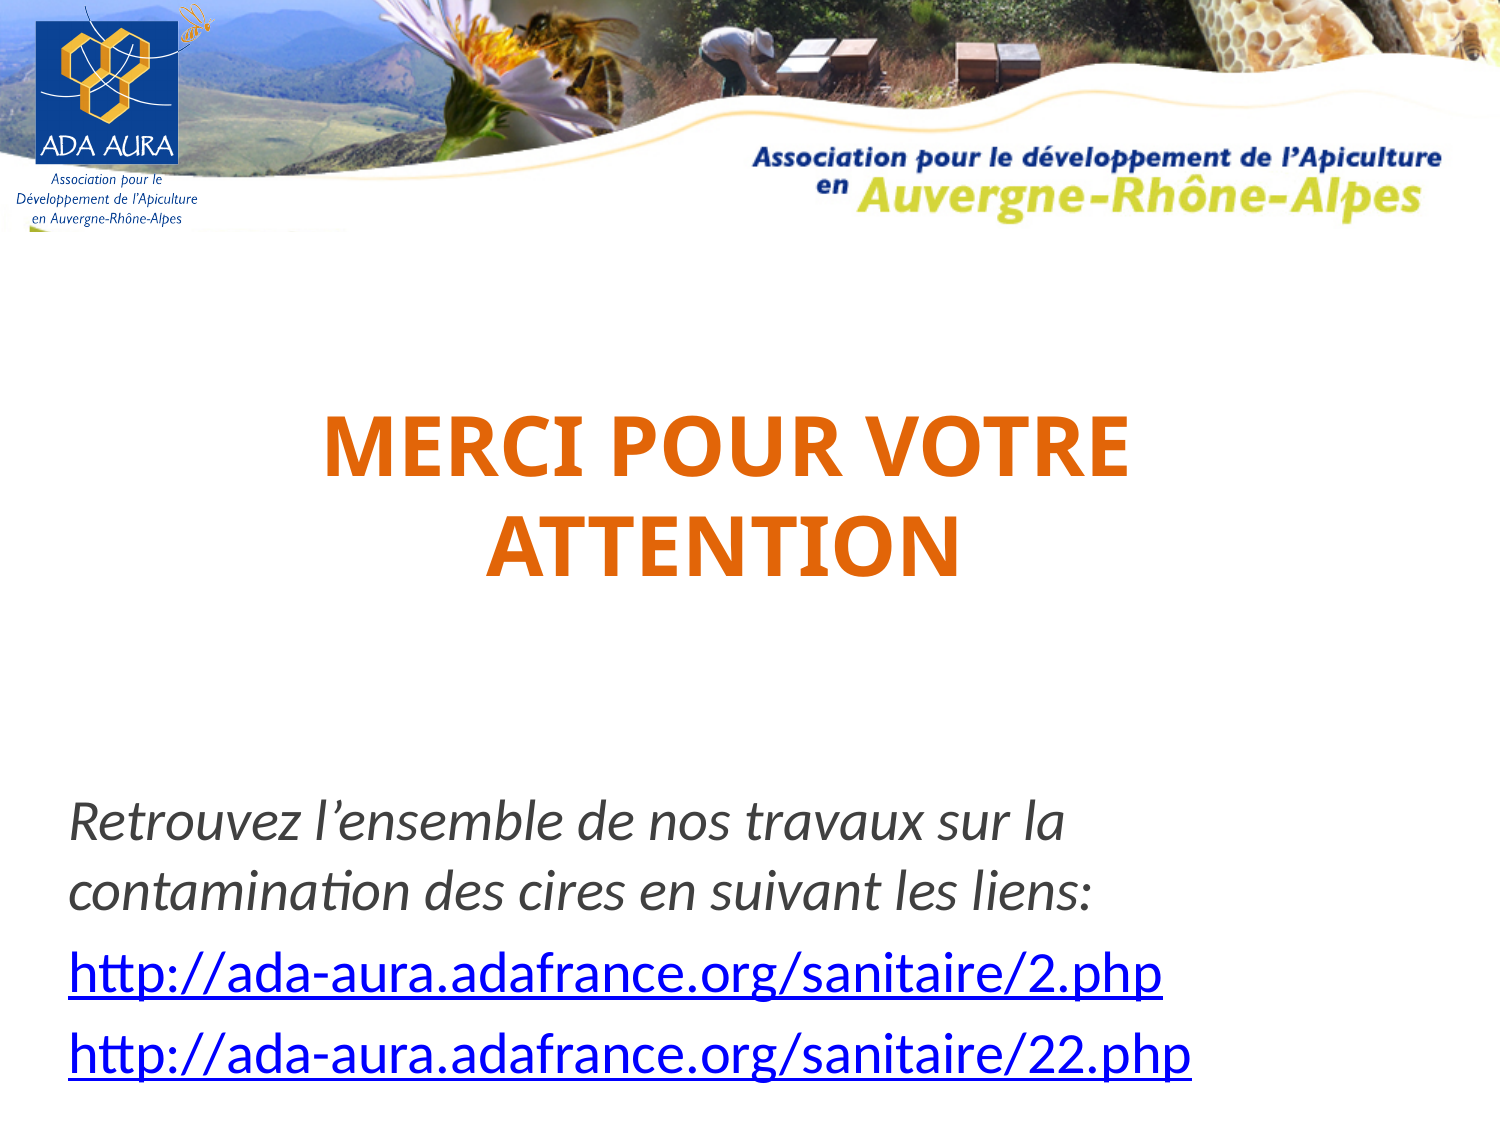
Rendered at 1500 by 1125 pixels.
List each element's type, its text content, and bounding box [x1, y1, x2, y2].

picture [0, 0, 1500, 232]
title MERCI POUR VOTRE ATTENTION [88, 385, 1364, 609]
list Retrouvez l’ensemble de nos travaux sur la contamination des cires en suivant les liens: http://ada-aura.adafrance.org/sanitaire/2.php http://ada-aura.adafrance.org/sanitaire/22.php [53, 928, 1329, 1125]
